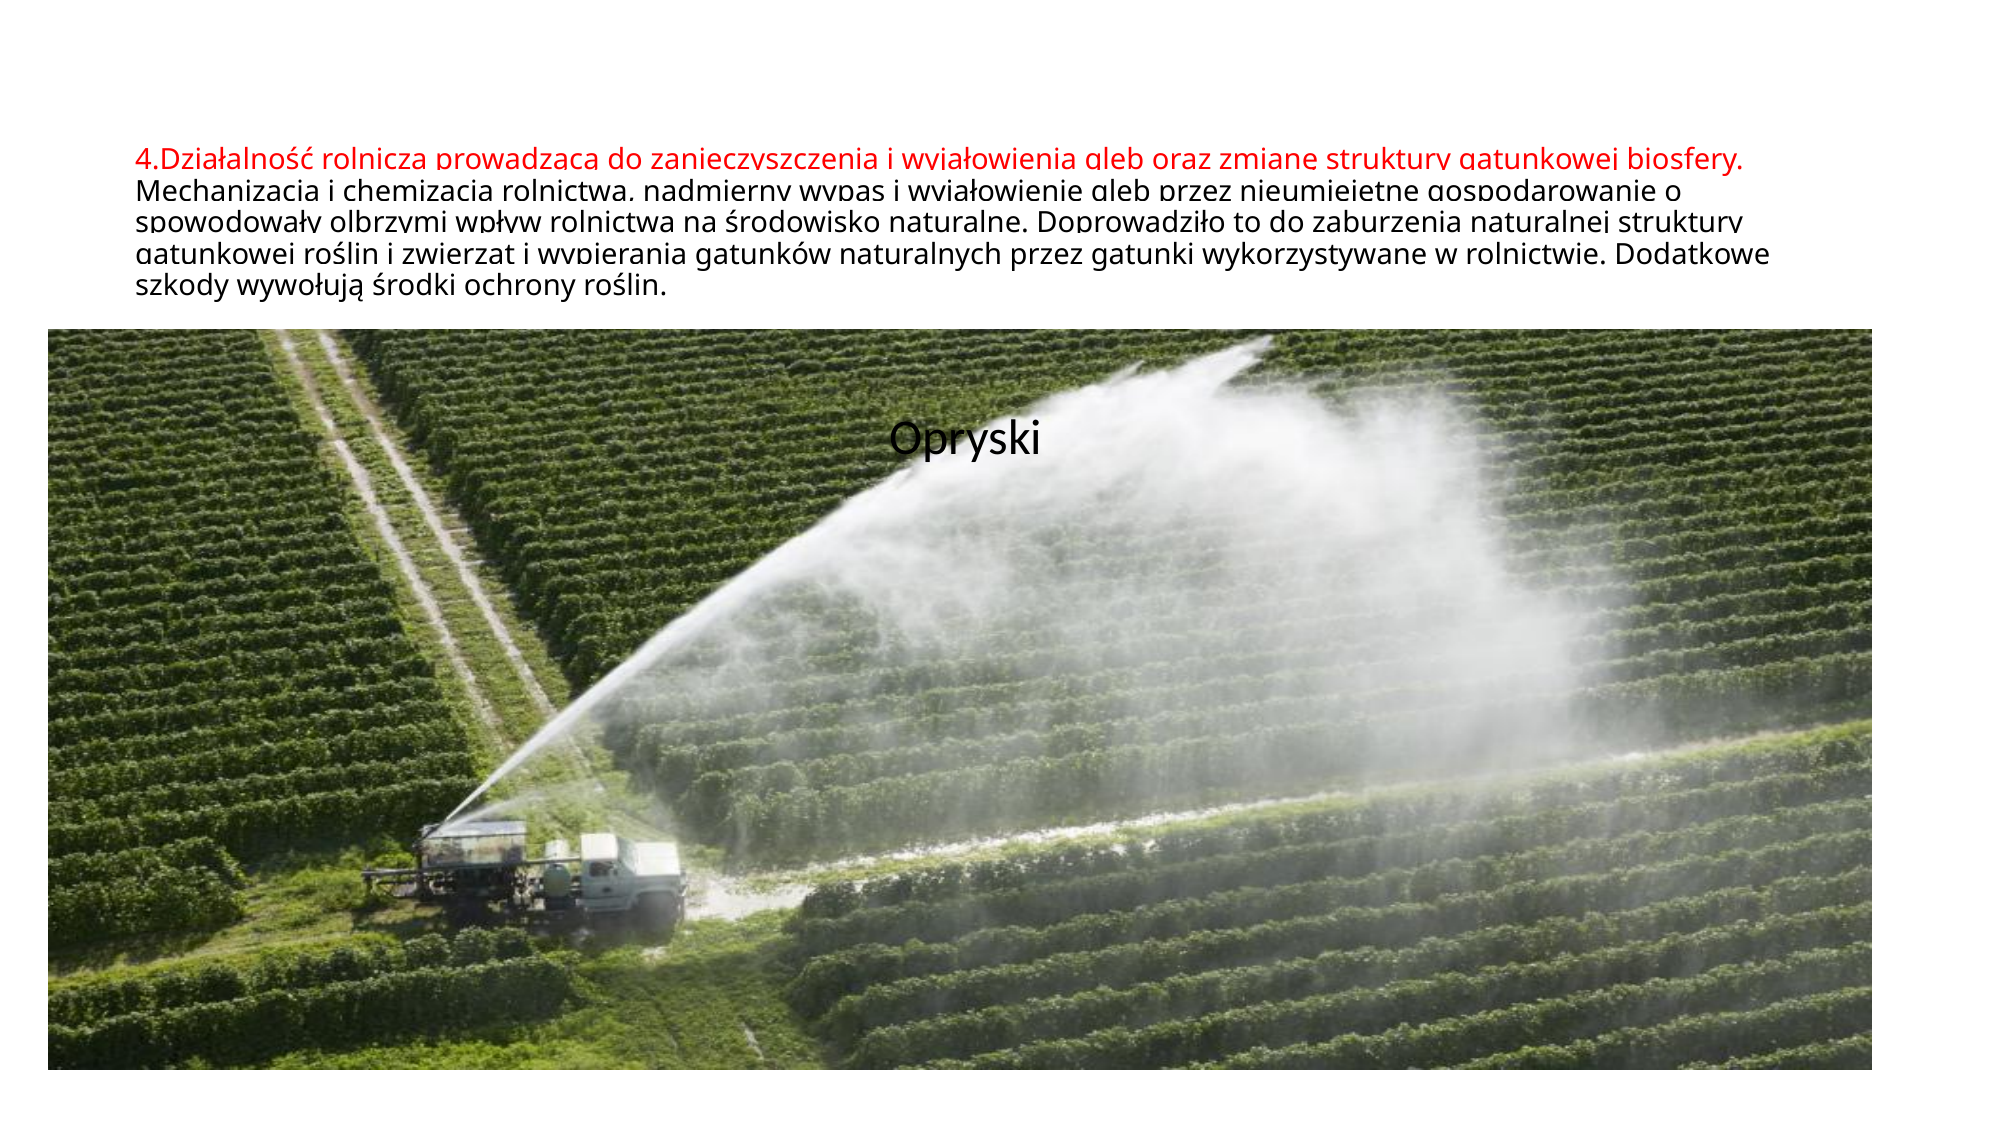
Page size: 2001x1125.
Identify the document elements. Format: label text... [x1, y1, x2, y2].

subtitle Opryski [48, 404, 1895, 1070]
picture [48, 329, 1872, 404]
title 4.Działalność rolnicza prowadzącą do zanieczyszczenia i wyjałowienia gleb oraz zmianę struktury gatunkowej biosfery. Mechanizacja i chemizacja rolnictwa, nadmierny wypas i wyjałowienie gleb przez nieumiejętne gospodarowanie o spowodowały olbrzymi wpływ rolnictwa na środowisko naturalne. Doprowadziło to do zaburzenia naturalnej struktury gatunkowej roślin i zwierząt i wypierania gatunków naturalnych przez gatunki wykorzystywane w rolnictwie. Dodatkowe szkody wywołują środki ochrony roślin. [120, 55, 1799, 329]
